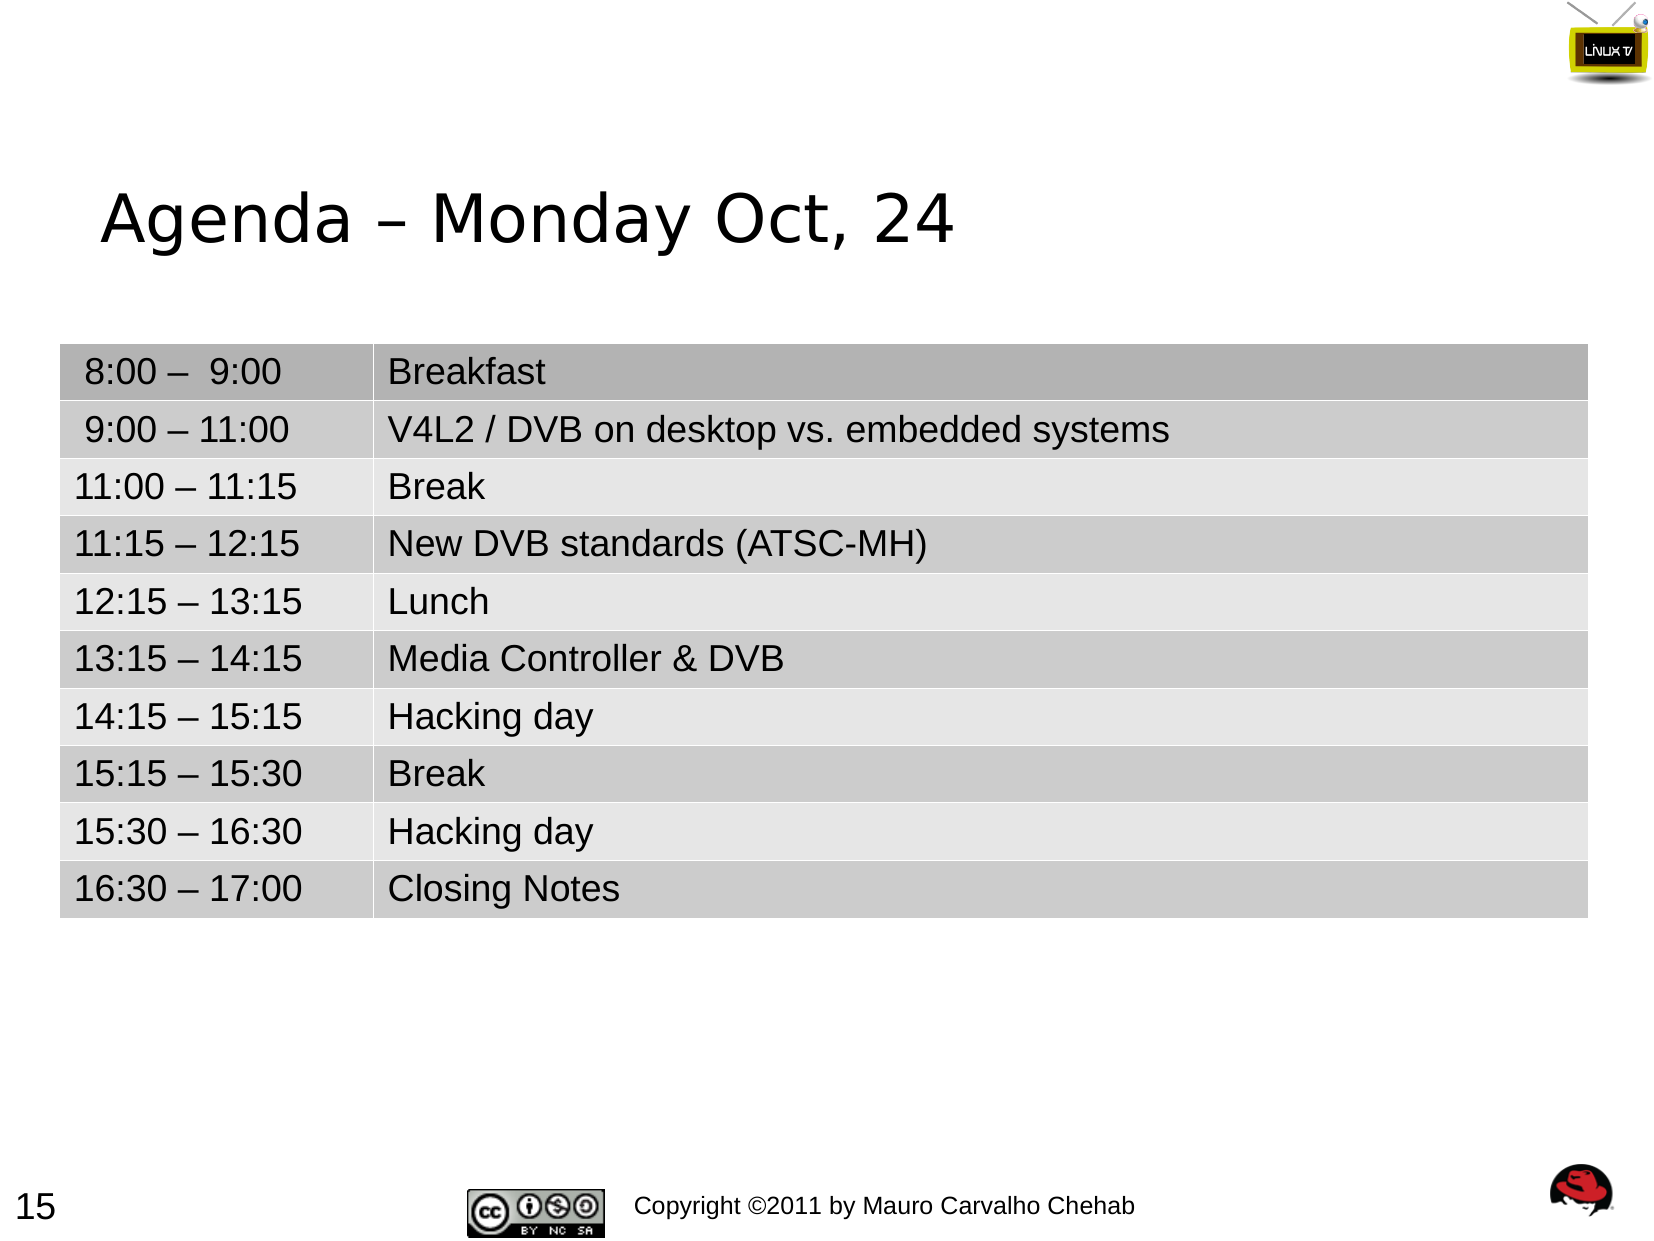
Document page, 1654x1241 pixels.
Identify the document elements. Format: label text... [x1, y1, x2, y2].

table_cell Break [374, 459, 1588, 515]
table_header 8:00 – 9:00 [60, 344, 373, 400]
table_cell 13:15 – 14:15 [60, 631, 373, 688]
table_cell 12:15 – 13:15 [60, 574, 373, 630]
table_cell 11:15 – 12:15 [60, 516, 373, 573]
table_cell Closing Notes [374, 861, 1588, 918]
table_cell New DVB standards (ATSC-MH) [374, 516, 1588, 573]
table_cell Media Controller & DVB [374, 631, 1588, 688]
table_cell 16:30 – 17:00 [60, 861, 373, 918]
picture [1564, 0, 1654, 89]
table_cell Hacking day [374, 803, 1588, 860]
table_cell 9:00 – 11:00 [60, 401, 373, 458]
table_cell 11:00 – 11:15 [60, 459, 373, 515]
title Agenda – Monday Oct, 24 [100, 164, 1506, 275]
picture [1549, 1162, 1619, 1224]
table_cell Lunch [374, 574, 1588, 630]
table_cell V4L2 / DVB on desktop vs. embedded systems [374, 401, 1588, 458]
table_cell Hacking day [374, 689, 1588, 745]
table_cell 14:15 – 15:15 [60, 689, 373, 745]
table_cell 15:30 – 16:30 [60, 803, 373, 860]
table_cell Break [374, 746, 1588, 802]
table_cell 15:15 – 15:30 [60, 746, 373, 802]
picture [467, 1189, 605, 1238]
table_header Breakfast [374, 344, 1588, 400]
